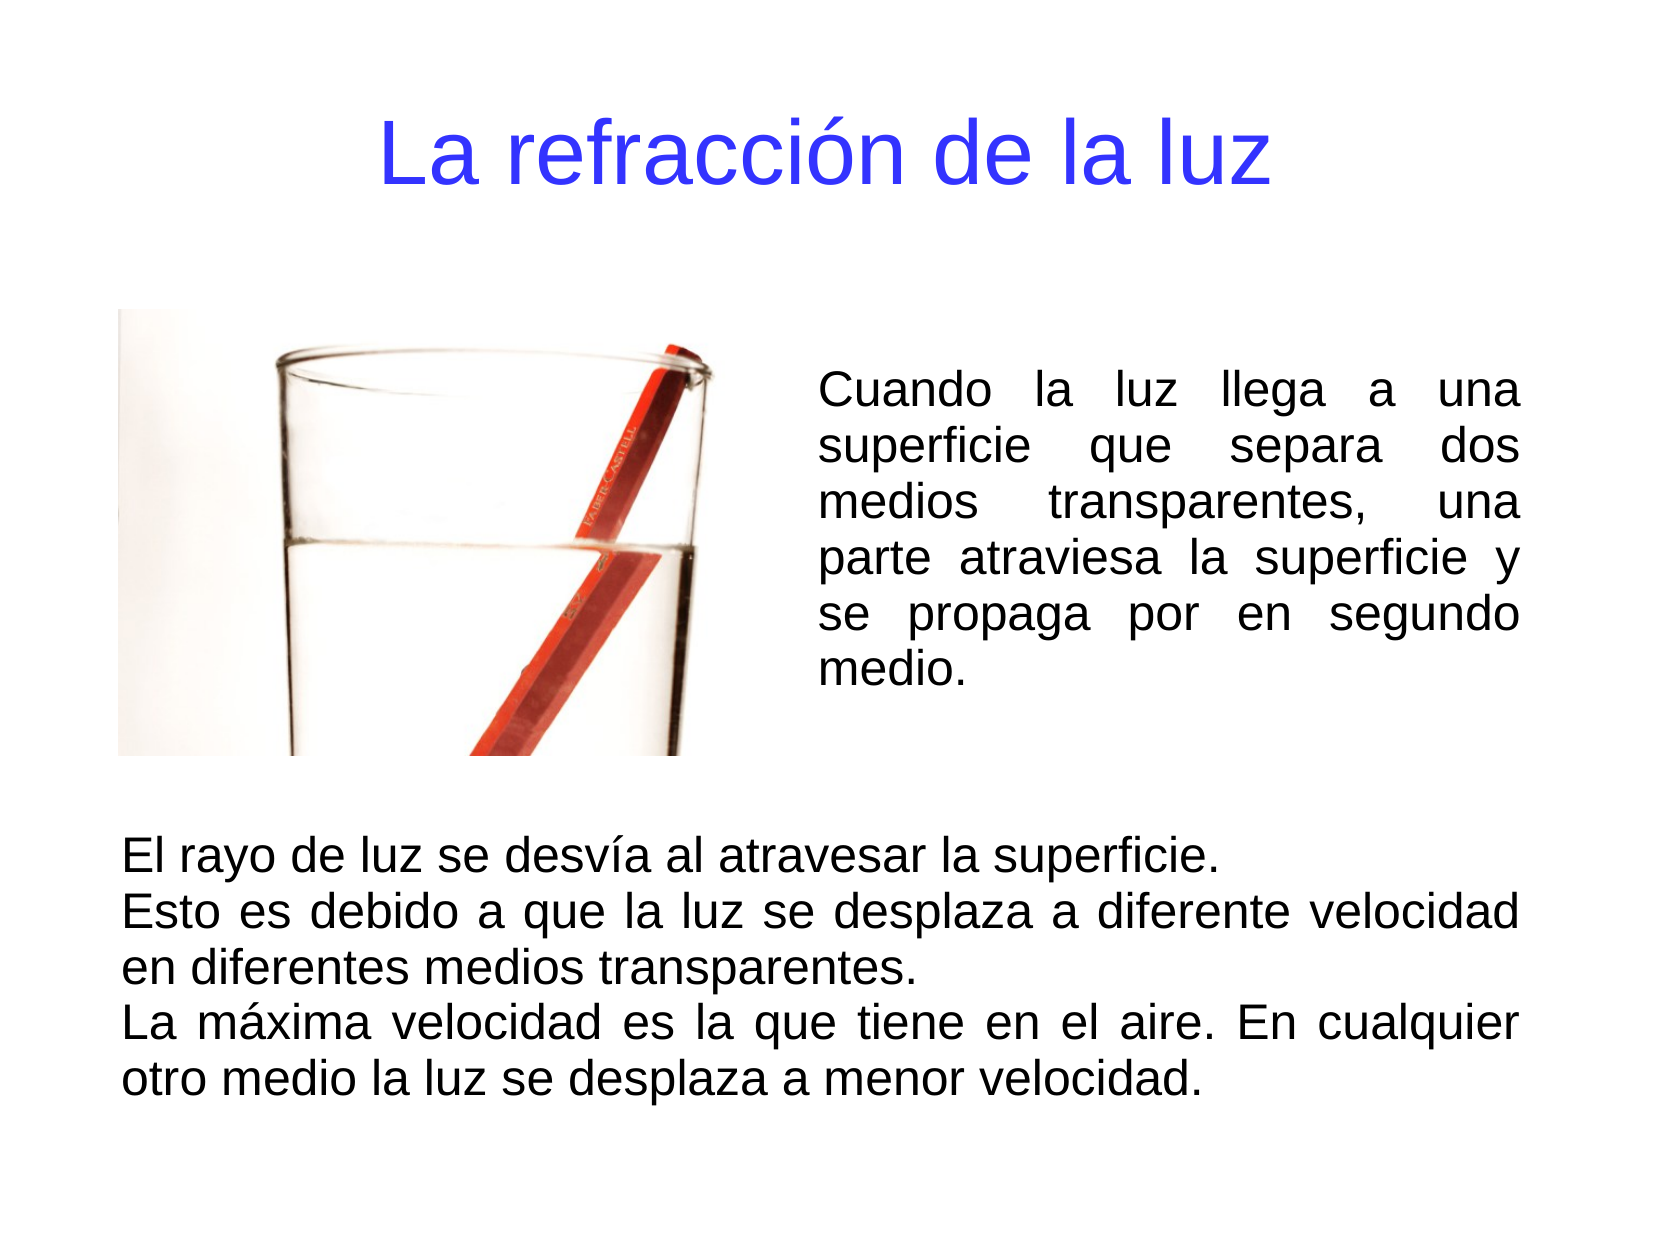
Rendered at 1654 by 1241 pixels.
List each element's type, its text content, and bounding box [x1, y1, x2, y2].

title La refracción de la luz [82, 49, 1571, 257]
picture [118, 309, 844, 756]
text_box El rayo de luz se desvía al atravesar la superficie. Esto es debido a que la luz se desplaza a diferente velocidad en diferentes medios transparentes. La máxima velocidad es la que tiene en el aire. En cualquier otro medio la luz se desplaza a menor velocidad. [106, 819, 1536, 1170]
text_box Cuando la luz llega a una superficie que separa dos medios transparentes, una parte atraviesa la superficie y se propaga por en segundo medio. [803, 354, 1536, 704]
